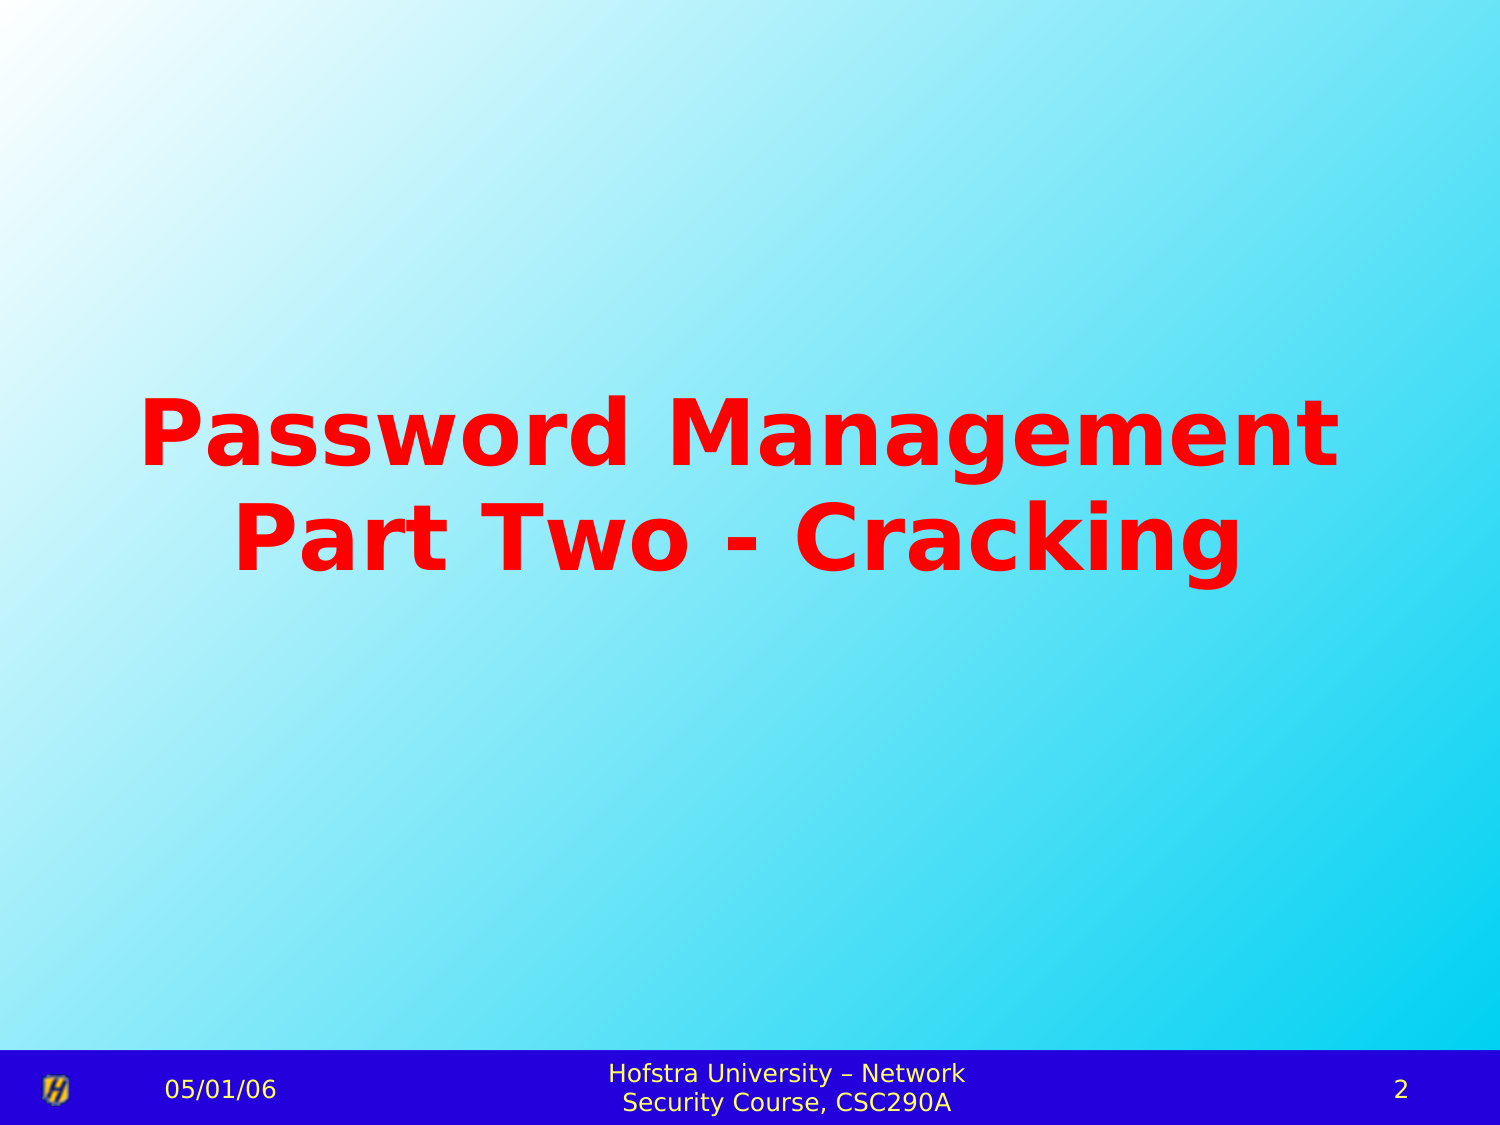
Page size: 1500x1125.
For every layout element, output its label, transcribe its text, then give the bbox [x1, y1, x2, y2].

picture [37, 1072, 76, 1110]
title Password Management Part Two - Cracking [99, 361, 1379, 599]
